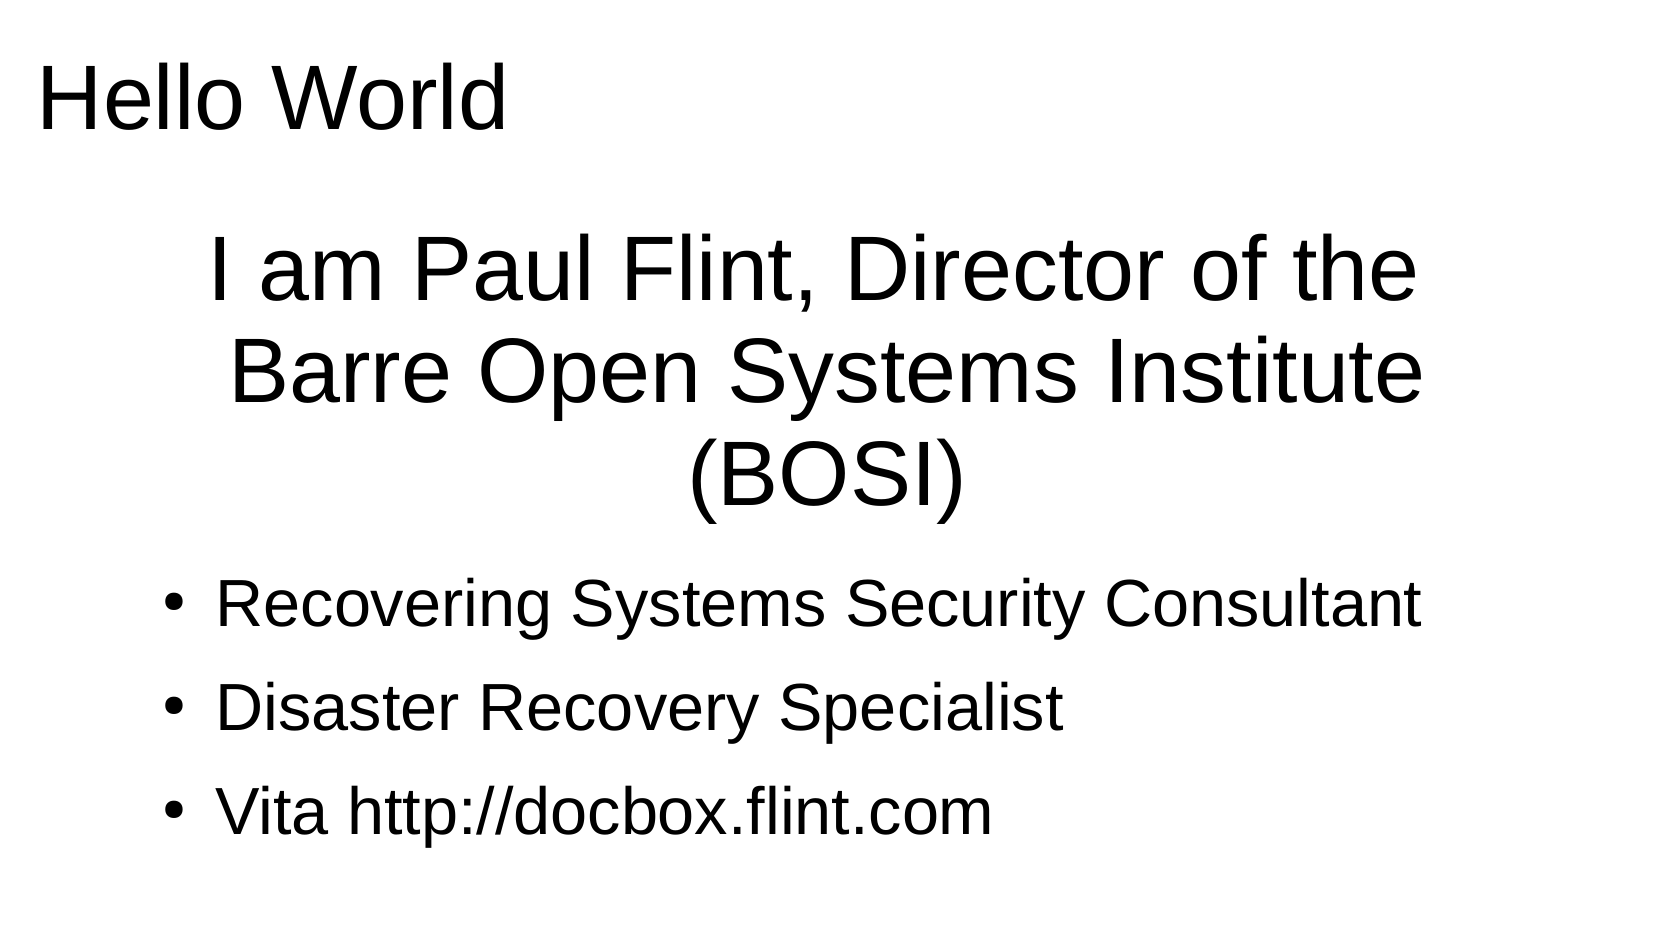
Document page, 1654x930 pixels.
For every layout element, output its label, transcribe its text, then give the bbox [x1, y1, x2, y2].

title Hello World [0, 0, 688, 219]
title I am Paul Flint, Director of the Barre Open Systems Institute (BOSI) [83, 217, 1572, 525]
list Recovering Systems Security Consultant Disaster Recovery Specialist Vita http://docbox.flint.com [144, 565, 1633, 887]
